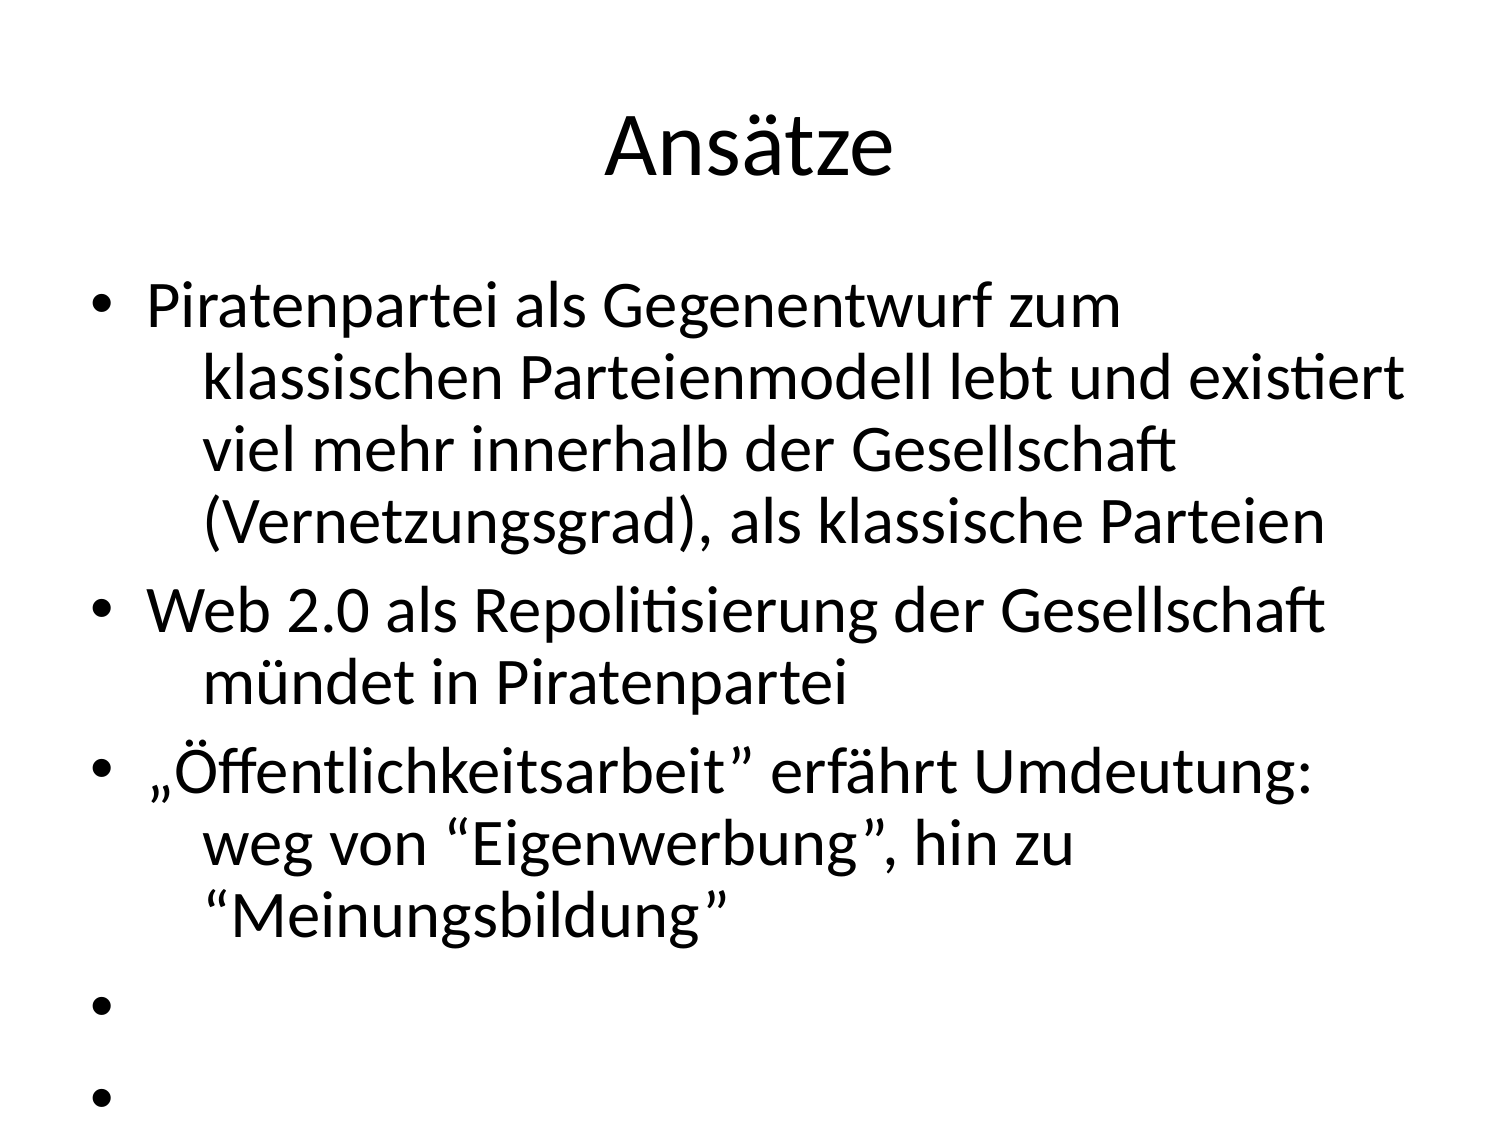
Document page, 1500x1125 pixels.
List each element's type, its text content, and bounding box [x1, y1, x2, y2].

title Ansätze [75, 45, 1426, 233]
list Piratenpartei als Gegenentwurf zum klassischen Parteienmodell lebt und existiert viel mehr innerhalb der Gesellschaft (Vernetzungsgrad), als klassische Parteien Web 2.0 als Repolitisierung der Gesellschaft mündet in Piratenpartei „Öffentlichkeitsarbeit” erfährt Umdeutung: weg von “Eigenwerbung”, hin zu “Meinungsbildung” [75, 262, 1426, 1005]
